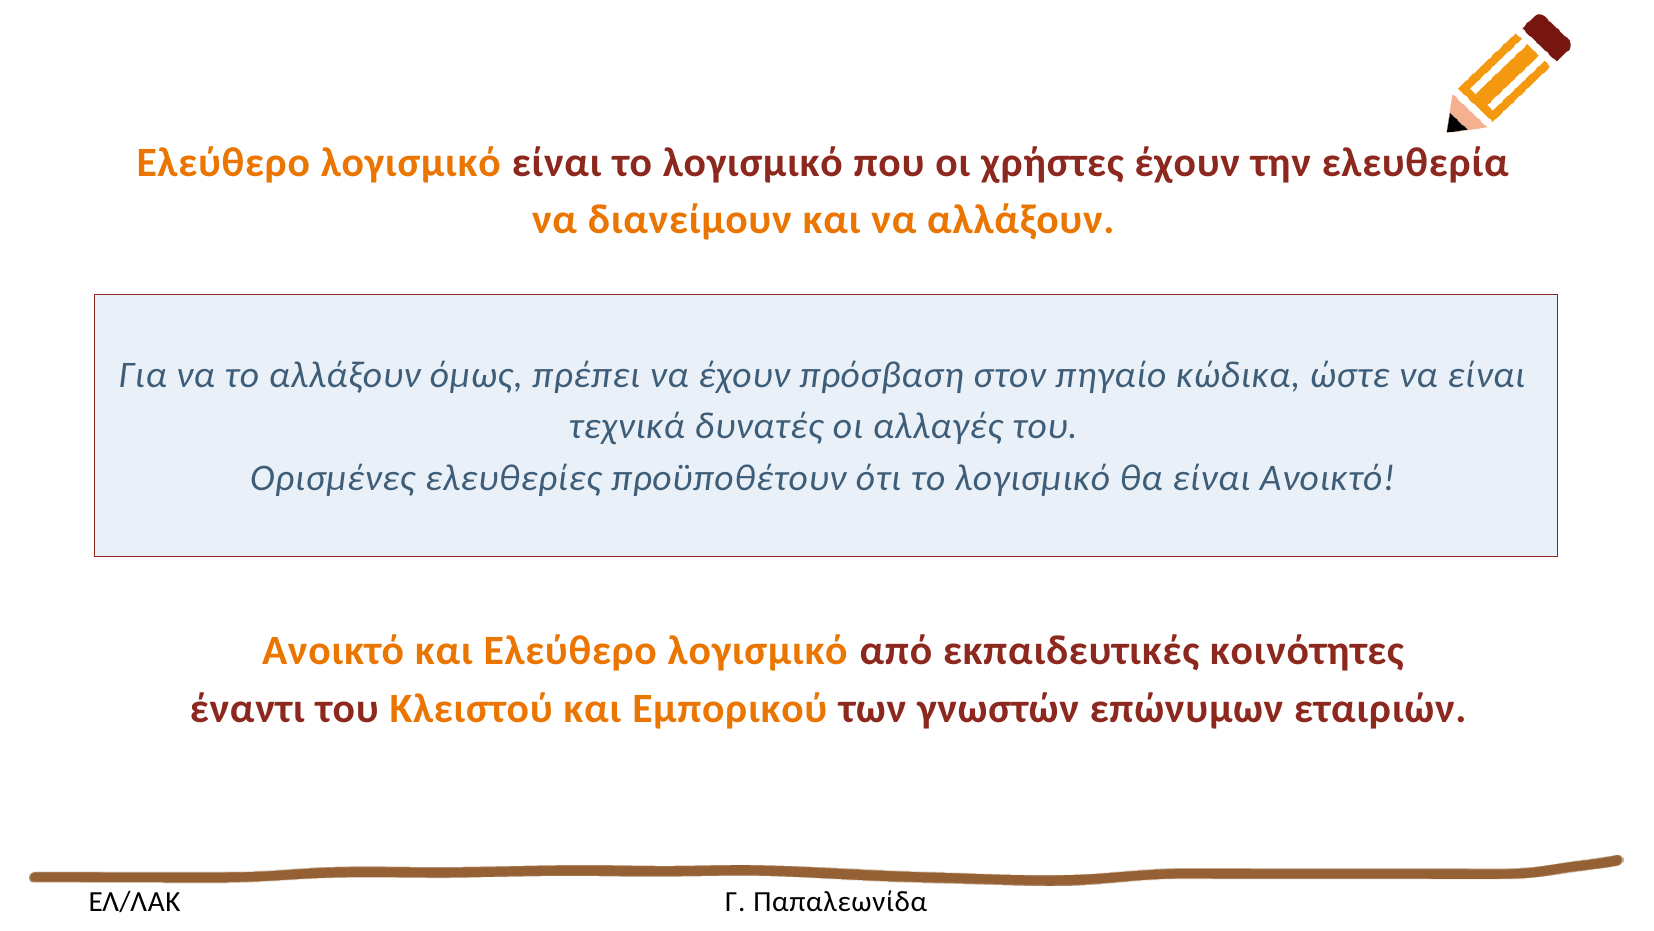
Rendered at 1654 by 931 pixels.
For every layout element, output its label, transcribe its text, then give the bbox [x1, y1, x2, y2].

title Ανοικτό και Ελεύθερο λογισμικό από εκπαιδευτικές κοινότητες έναντι του Κλειστού και Εμπορικού των γνωστών επώνυμων εταιριών. [130, 609, 1538, 737]
text_box Γ. Παπαλεωνίδα [560, 885, 1092, 930]
picture [29, 855, 1624, 886]
text_box [94, 294, 1558, 557]
title Ελεύθερο λογισμικό είναι το λογισμικό που οι χρήστες έχουν την ελευθερία να διανείμουν και να αλλάξουν. [130, 106, 1518, 263]
picture [1446, 14, 1571, 133]
text_box ΕΛ/ΛΑΚ [88, 885, 472, 930]
